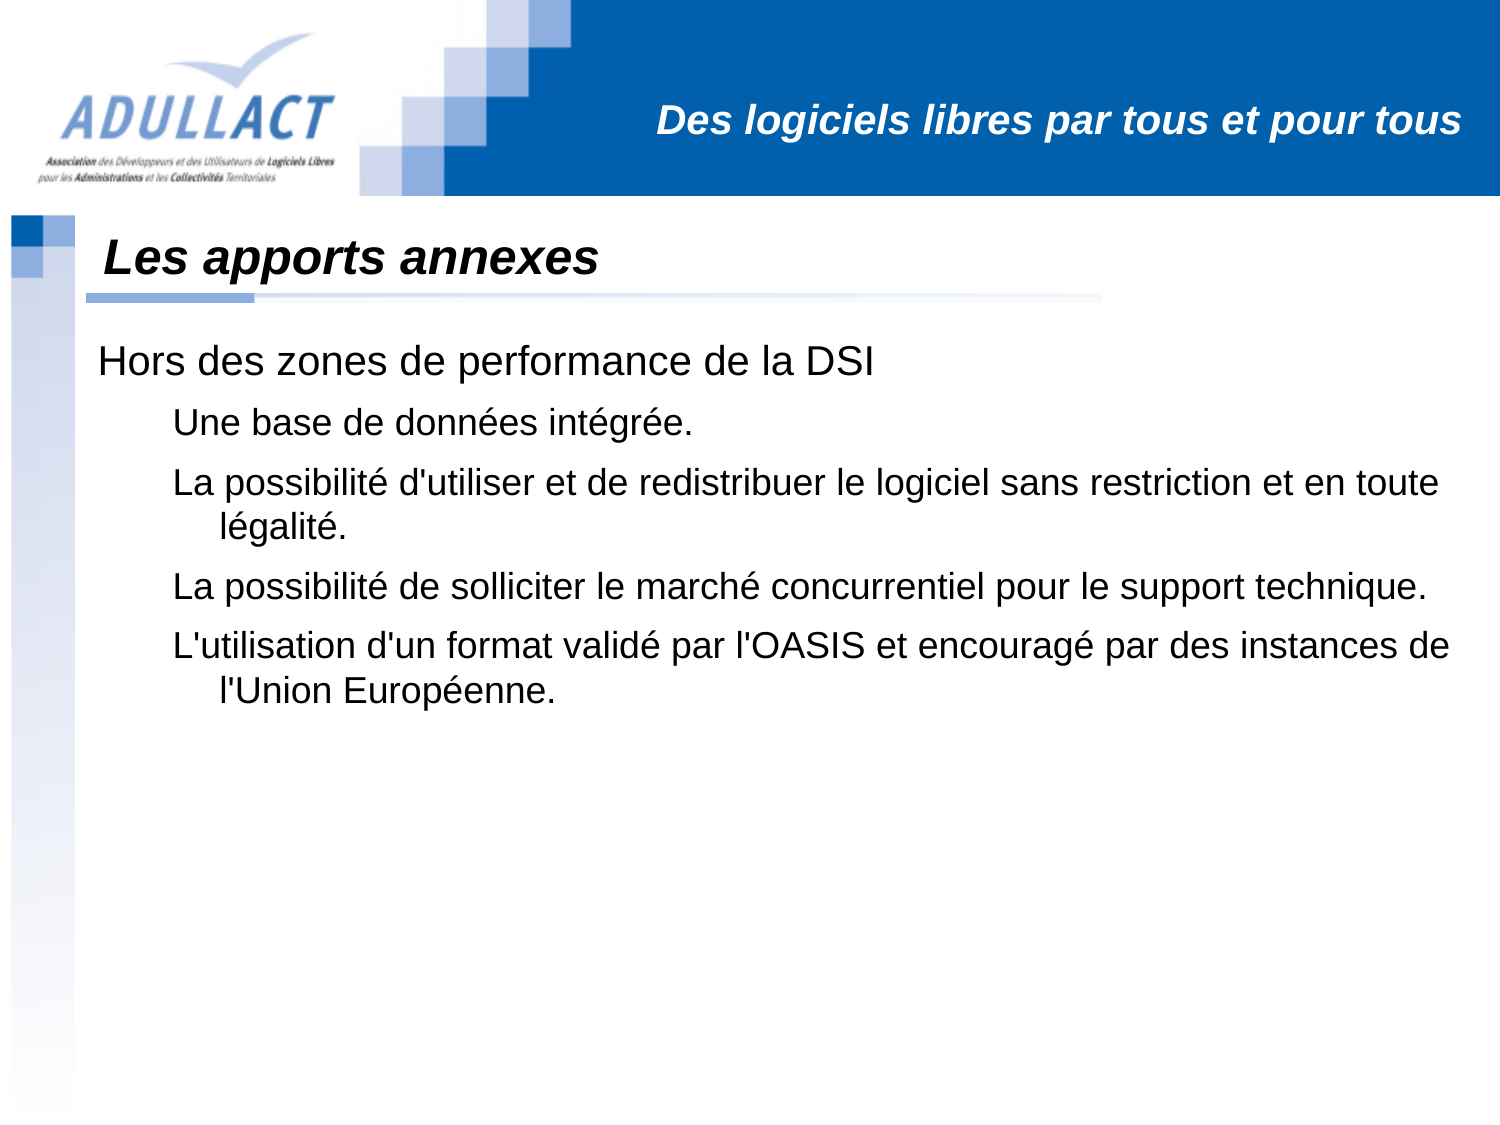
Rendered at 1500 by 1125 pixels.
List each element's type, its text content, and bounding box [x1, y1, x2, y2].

picture [356, 0, 1500, 196]
picture [10, 214, 75, 1113]
list Hors des zones de performance de la DSI Une base de données intégrée. La possibilité d'utiliser et de redistribuer le logiciel sans restriction et en toute légalité. La possibilité de solliciter le marché concurrentiel pour le support technique. L'utilisation d'un format validé par l'OASIS et encouragé par des instances de l'Union Européenne. [97, 334, 1458, 1082]
picture [86, 293, 1102, 303]
picture [31, 29, 346, 189]
title Les apports annexes [88, 219, 1459, 292]
